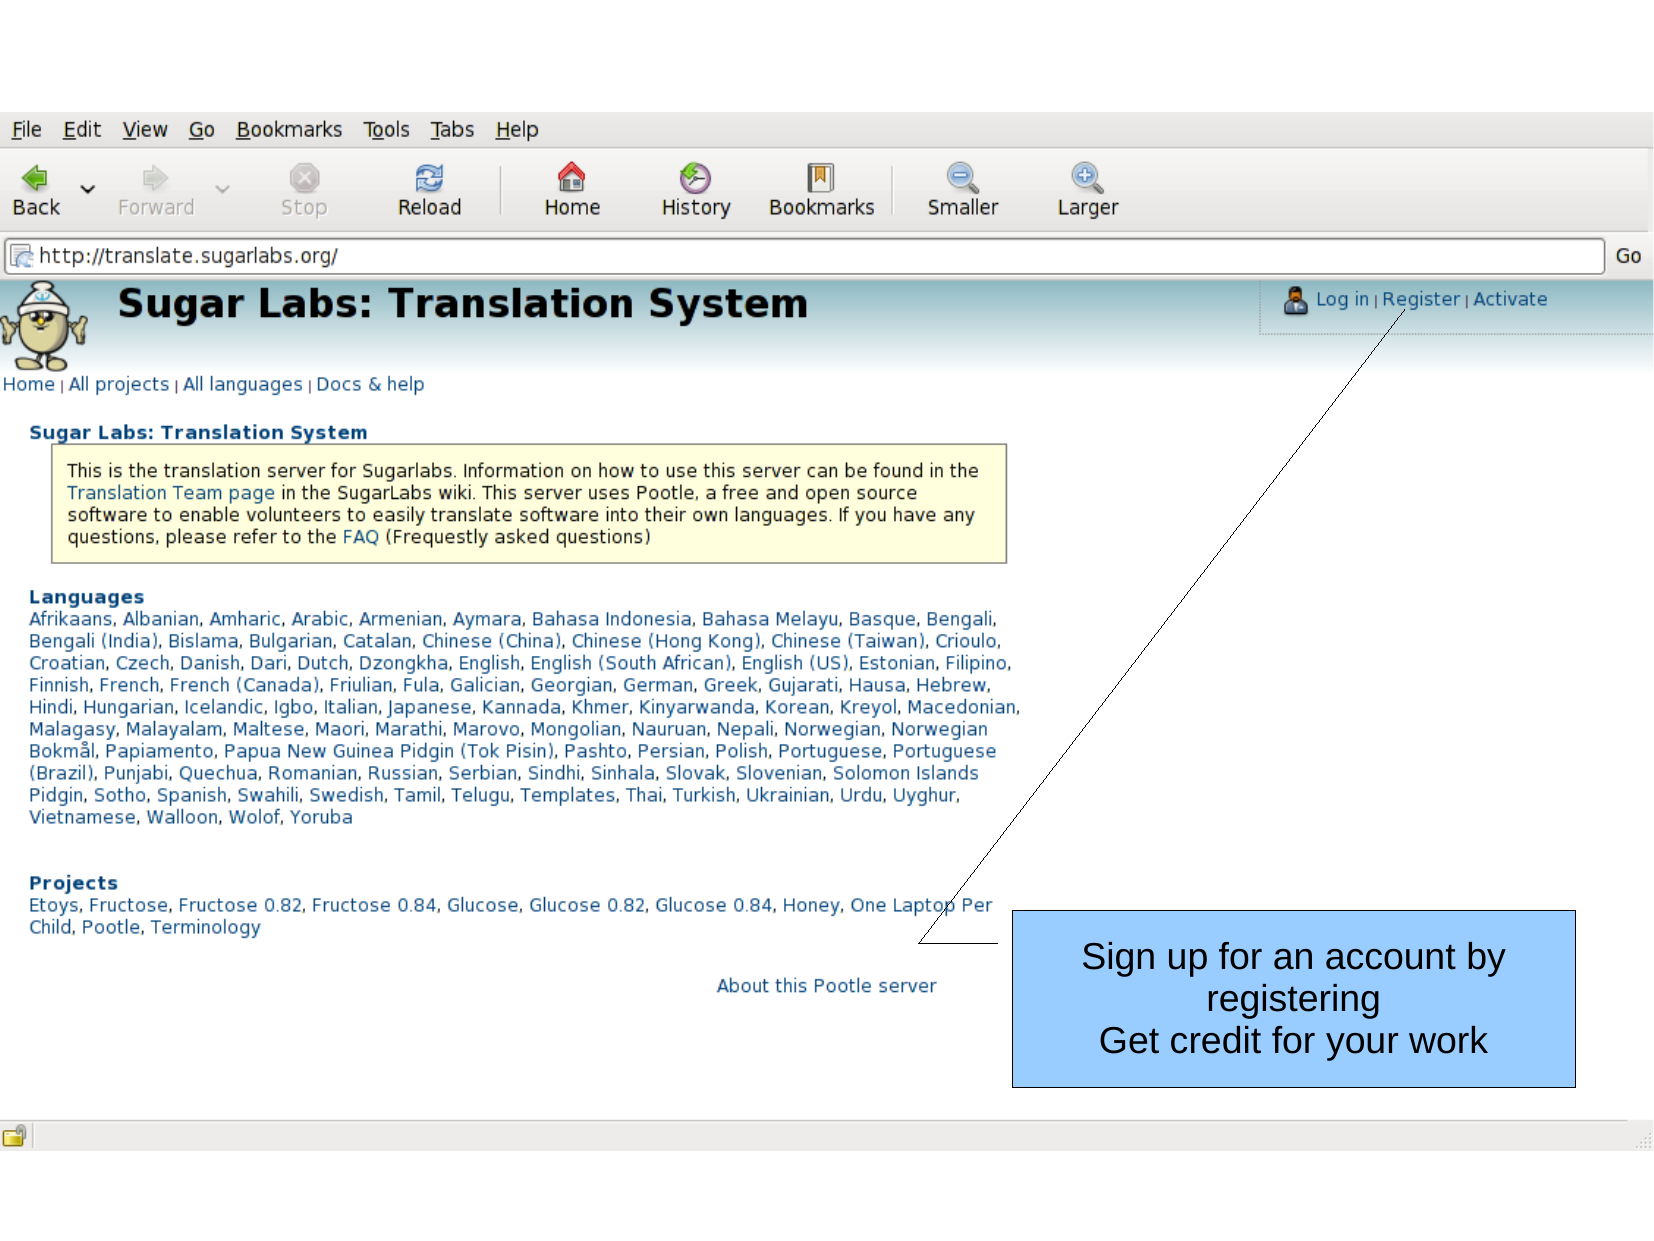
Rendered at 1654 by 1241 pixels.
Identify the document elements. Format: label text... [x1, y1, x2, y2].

text_box Sign up for an account by registering Get credit for your work [1012, 910, 1575, 1088]
picture [0, 112, 1654, 1151]
